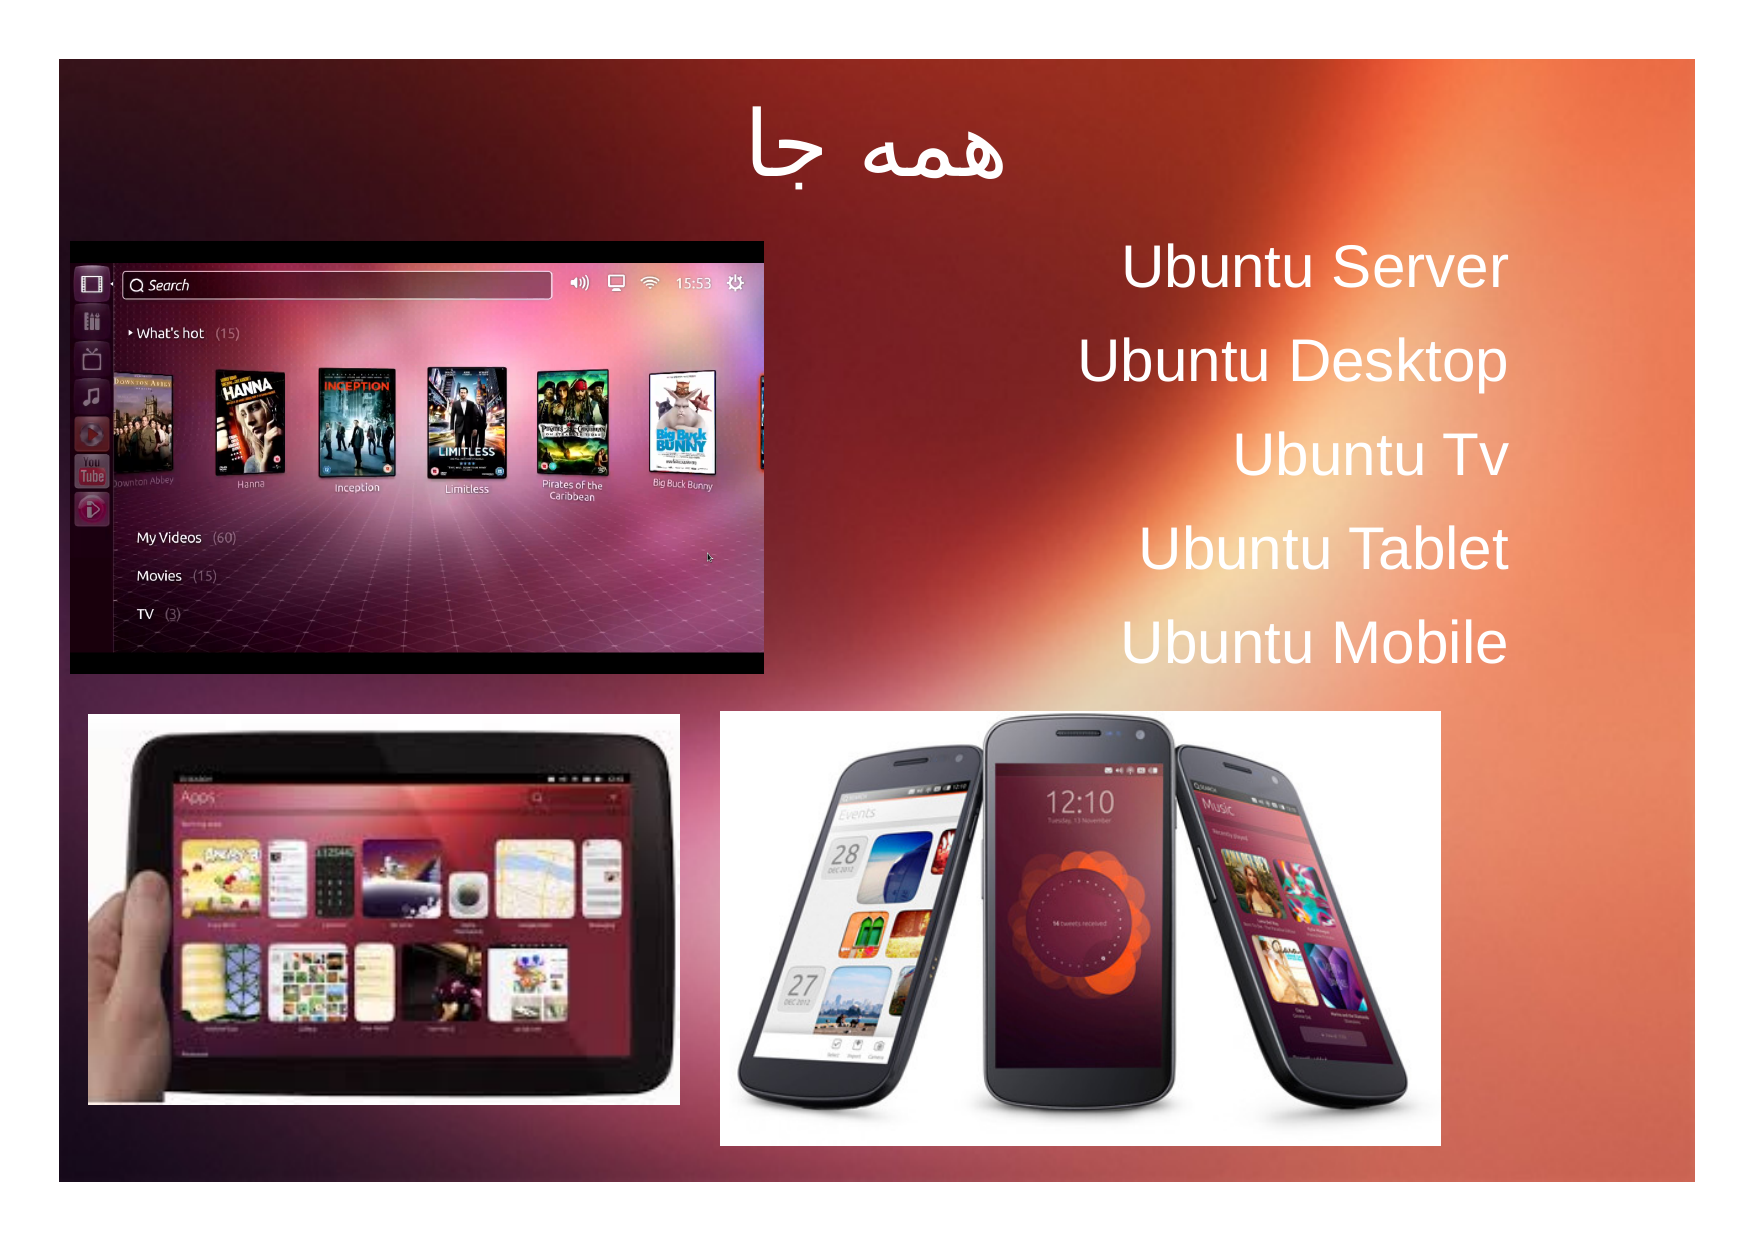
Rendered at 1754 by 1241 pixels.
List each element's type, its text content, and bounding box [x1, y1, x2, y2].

picture [59, 59, 1695, 1182]
list Ubuntu Server Ubuntu Desktop Ubuntu Tv Ubuntu Tablet Ubuntu Mobile [140, 233, 1581, 897]
title همه جا [140, 50, 1614, 238]
